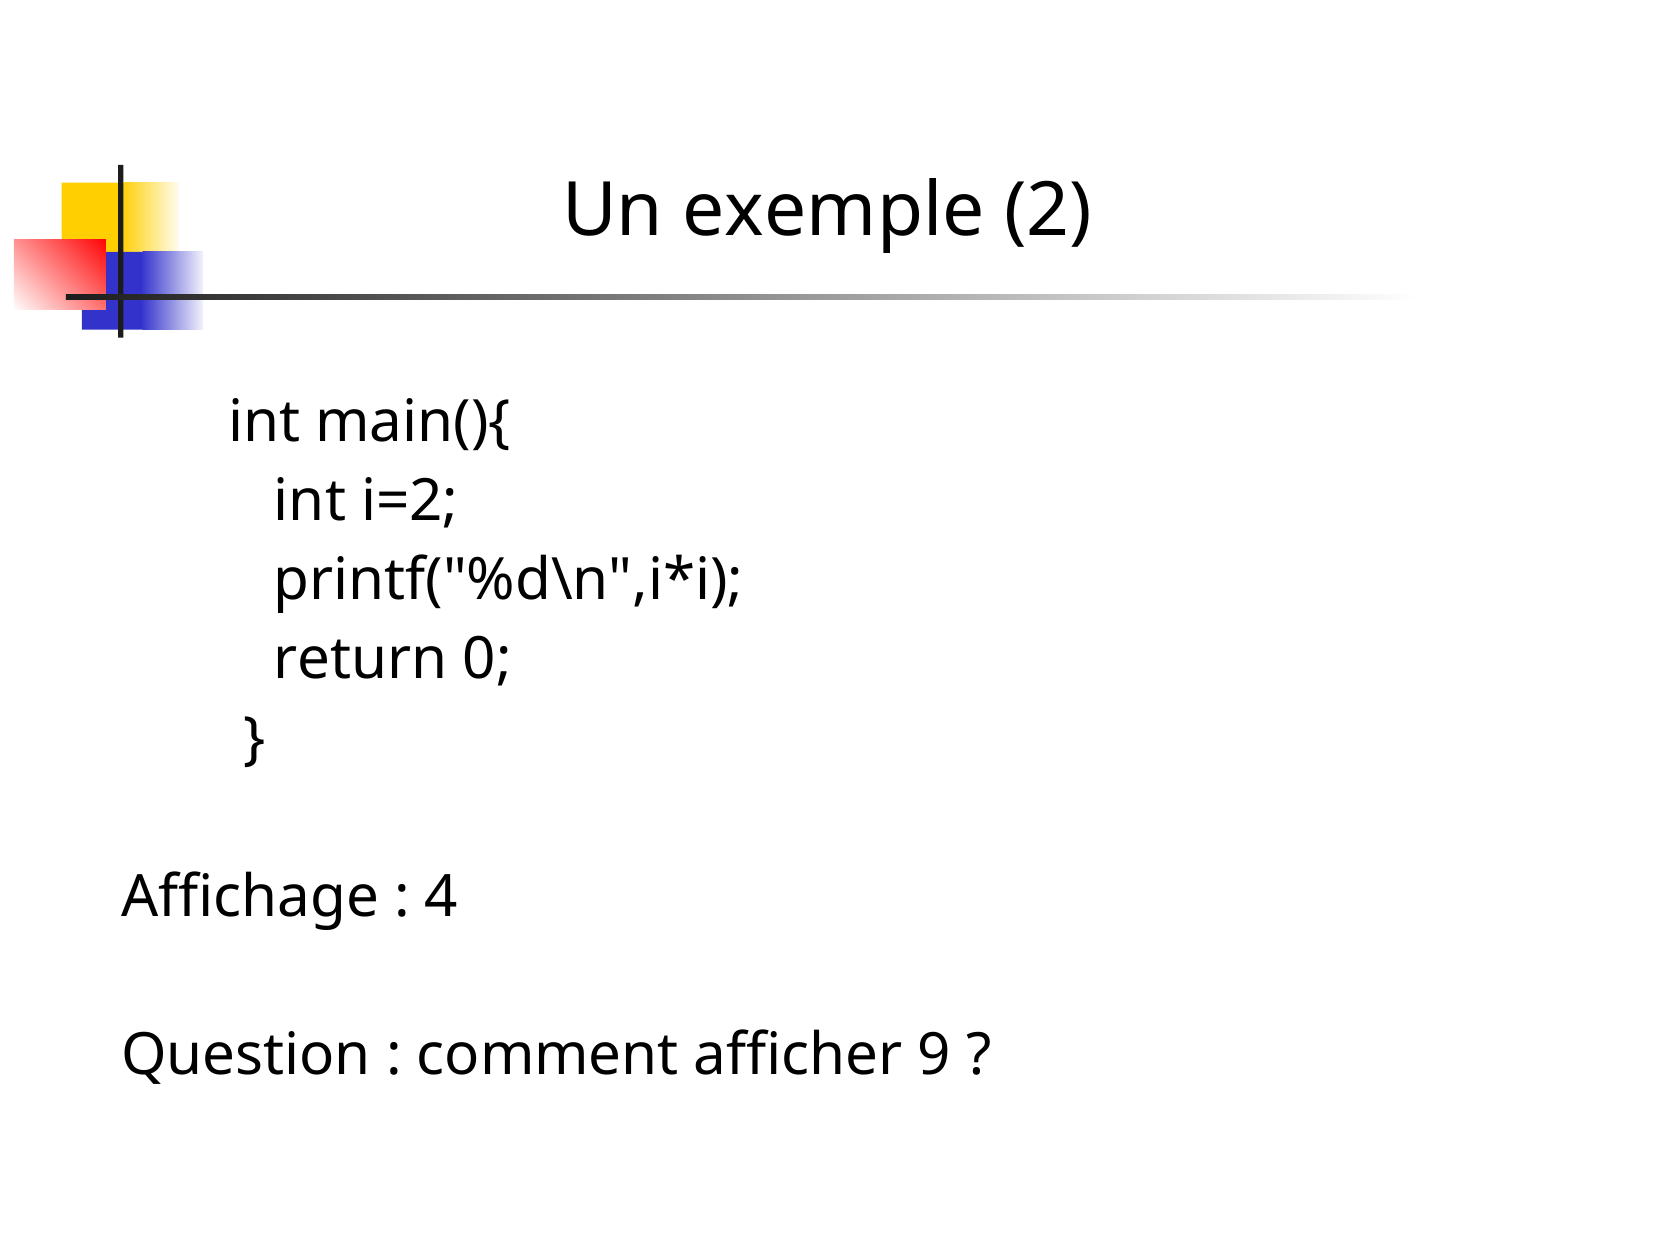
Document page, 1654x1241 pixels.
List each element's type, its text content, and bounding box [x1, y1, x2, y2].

title Un exemple (2) [121, 102, 1534, 311]
subtitle int main(){ int i=2; printf("%d\n",i*i); return 0; } Affichage : 4 Question : comment afficher 9 ? [121, 344, 1534, 1127]
